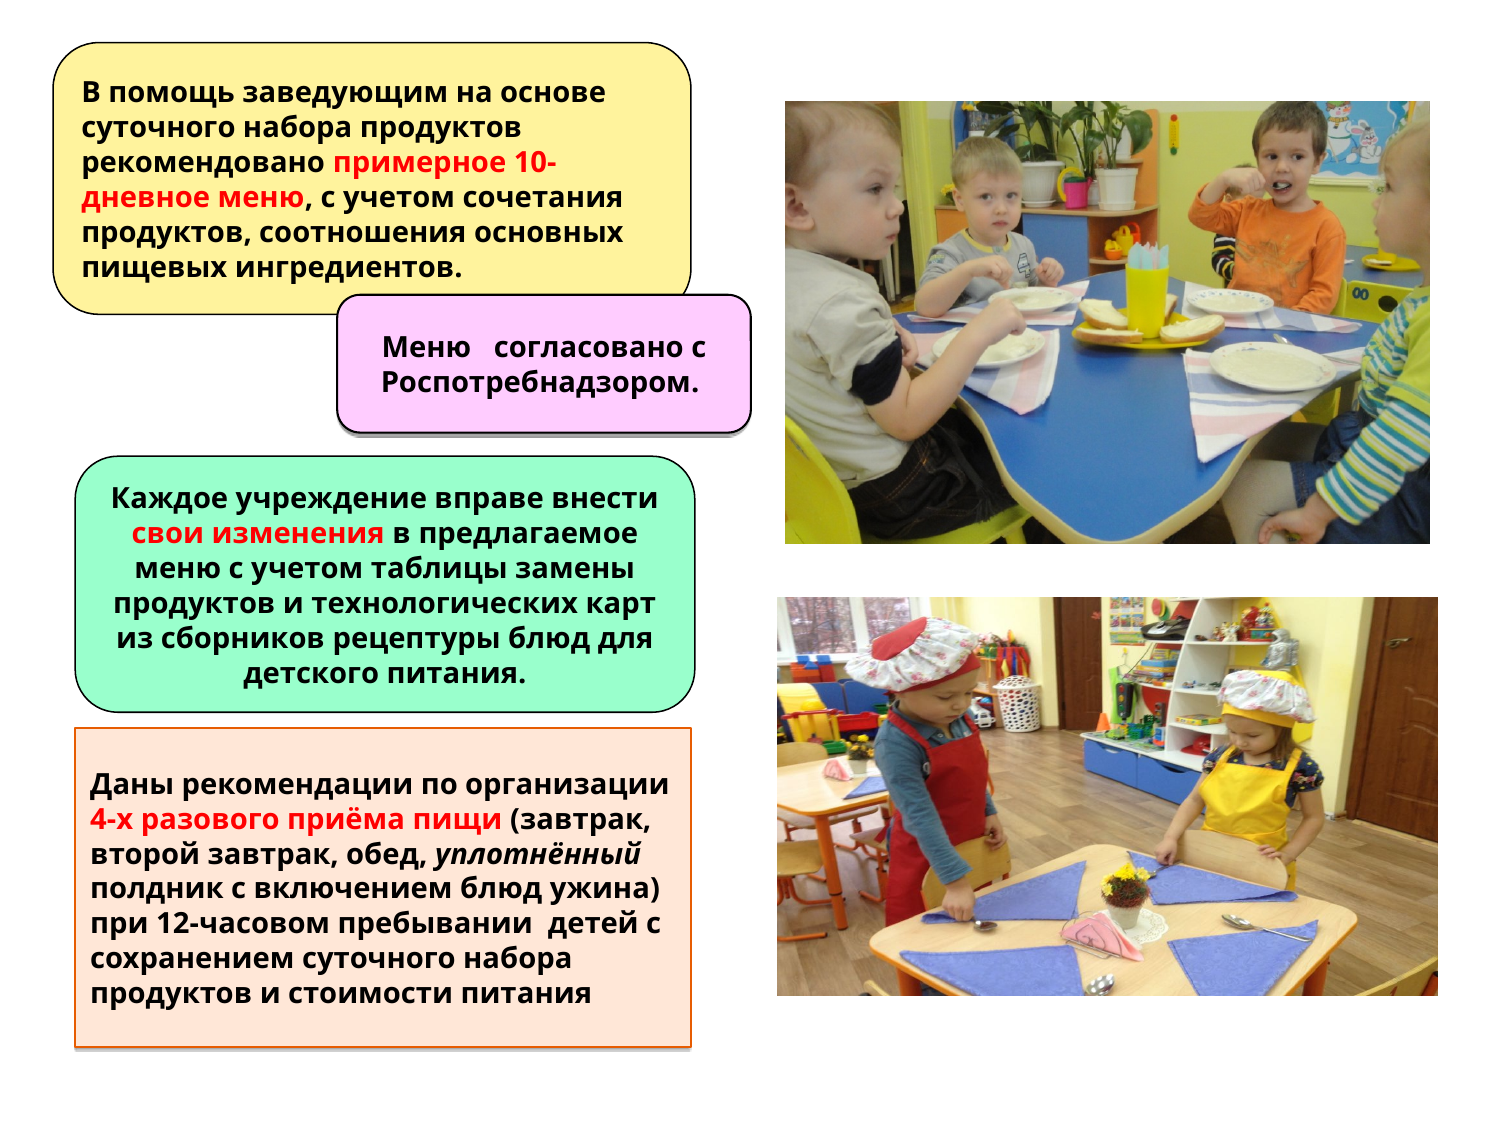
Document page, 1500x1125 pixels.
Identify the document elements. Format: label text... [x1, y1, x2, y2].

text_box В помощь заведующим на основе суточного набора продуктов рекомендовано примерное 10-дневное меню, с учетом сочетания продуктов, соотношения основных пищевых ингредиентов. [53, 42, 691, 315]
picture [785, 101, 1430, 544]
text_box Даны рекомендации по организации 4-х разового приёма пищи (завтрак, второй завтрак, обед, уплотнённый полдник с включением блюд ужина) при 12-часовом пребывании детей с сохранением суточного набора продуктов и стоимости питания [75, 727, 691, 1047]
text_box Каждое учреждение вправе внести свои изменения в предлагаемое меню с учетом таблицы замены продуктов и технологических карт из сборников рецептуры блюд для детского питания. [75, 456, 695, 713]
picture [777, 597, 1438, 997]
text_box Меню согласовано с Роспотребнадзором. [337, 294, 751, 433]
